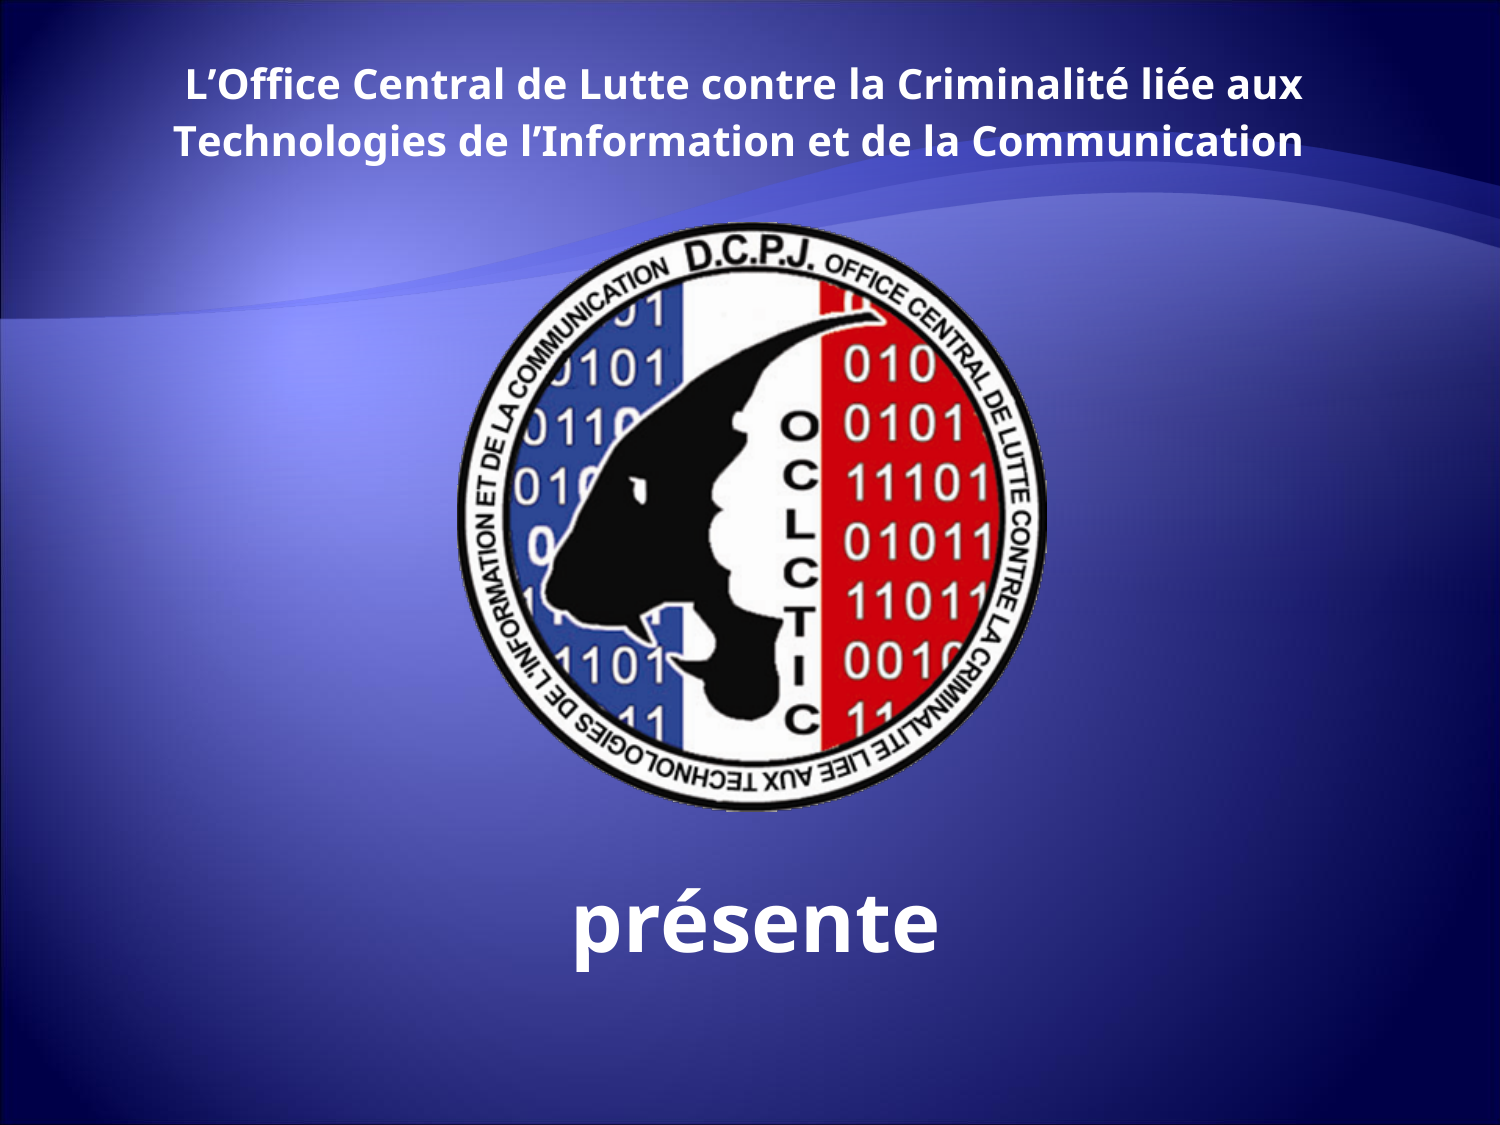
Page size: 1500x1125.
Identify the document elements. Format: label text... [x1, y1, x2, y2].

text_box présente [383, 855, 1129, 985]
text_box L’Office Central de Lutte contre la Criminalité liée aux Technologies de l’Information et de la Communication [117, 46, 1372, 177]
picture [0, 0, 1500, 1125]
